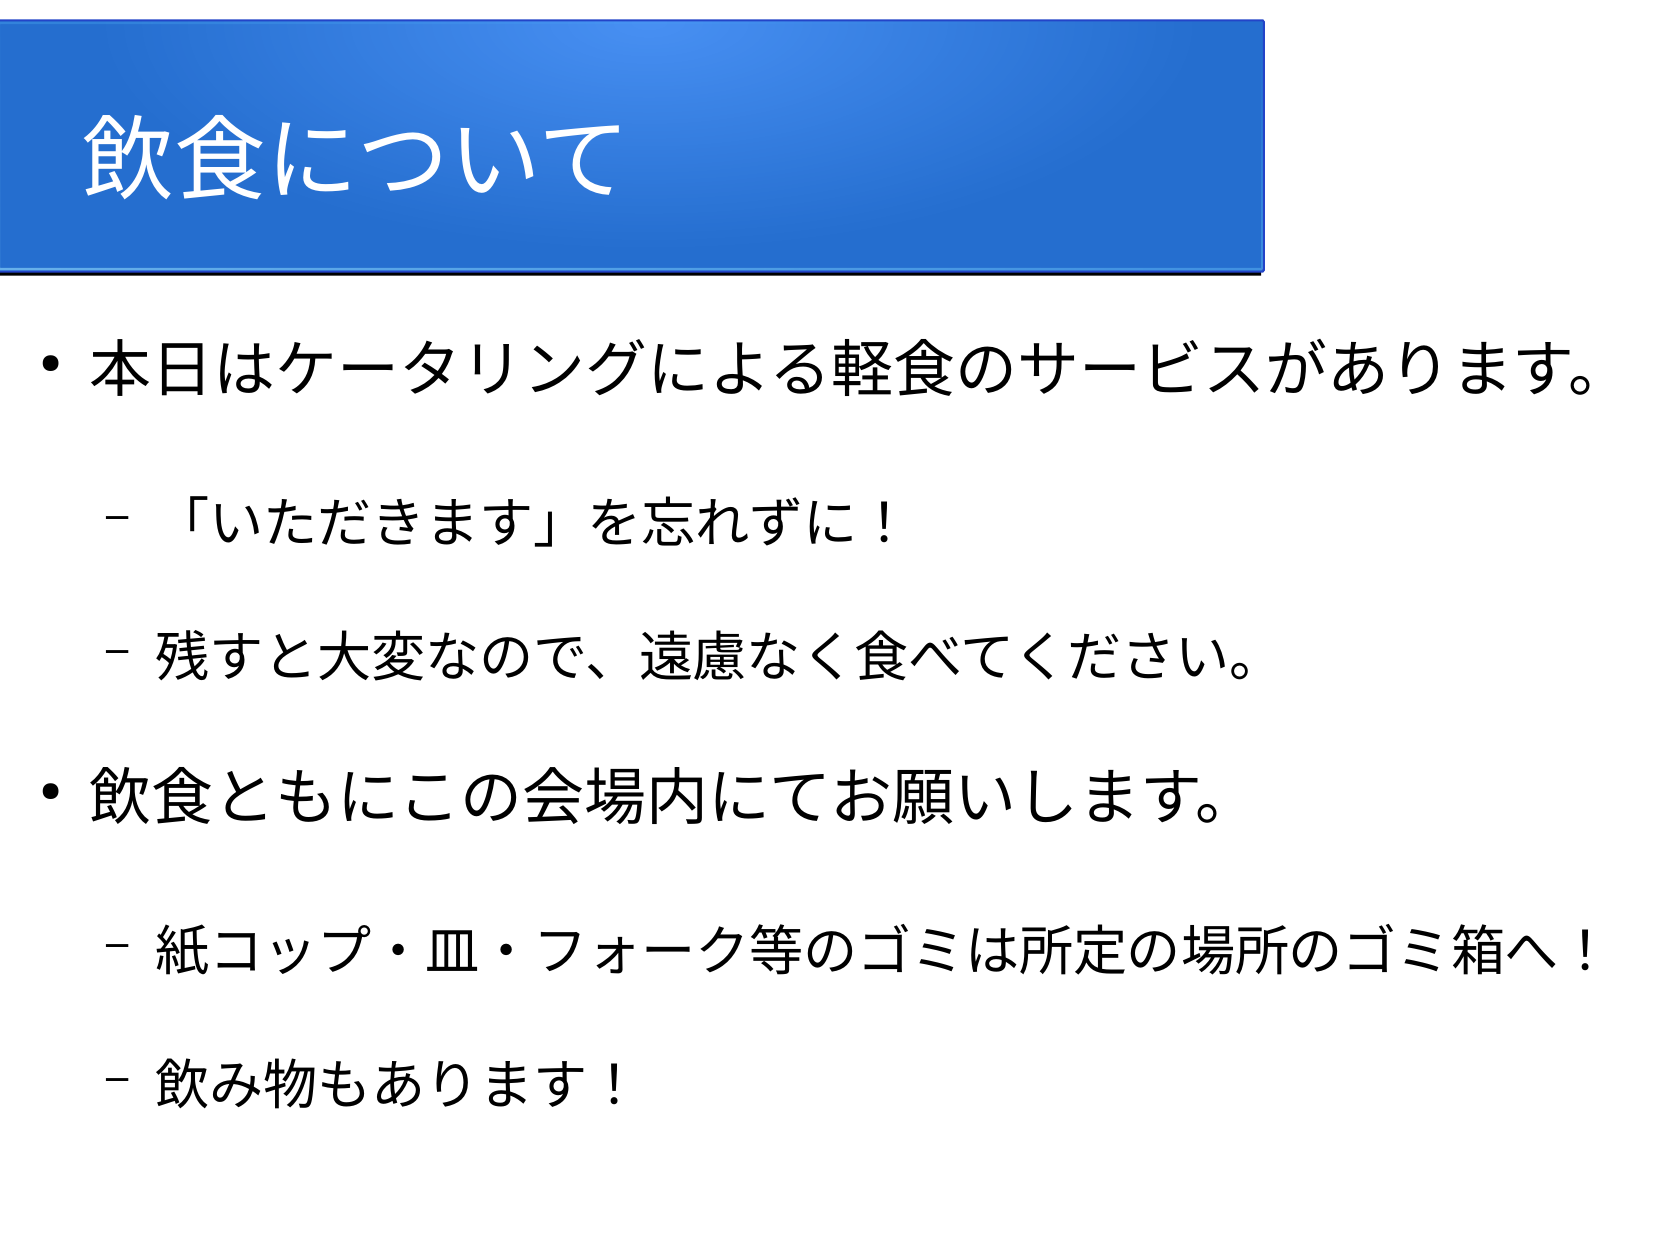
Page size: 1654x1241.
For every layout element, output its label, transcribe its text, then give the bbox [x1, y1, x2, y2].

title 飲食について [82, 49, 1250, 257]
list 本日はケータリングによる軽食のサービスがあります。 「いただきます」を忘れずに！ 残すと大変なので、遠慮なく食べてください。 飲食ともにこの会場内にてお願いします。 紙コップ・皿・フォーク等のゴミは所定の場所のゴミ箱へ！ 飲み物もあります！ [23, 319, 1642, 1229]
